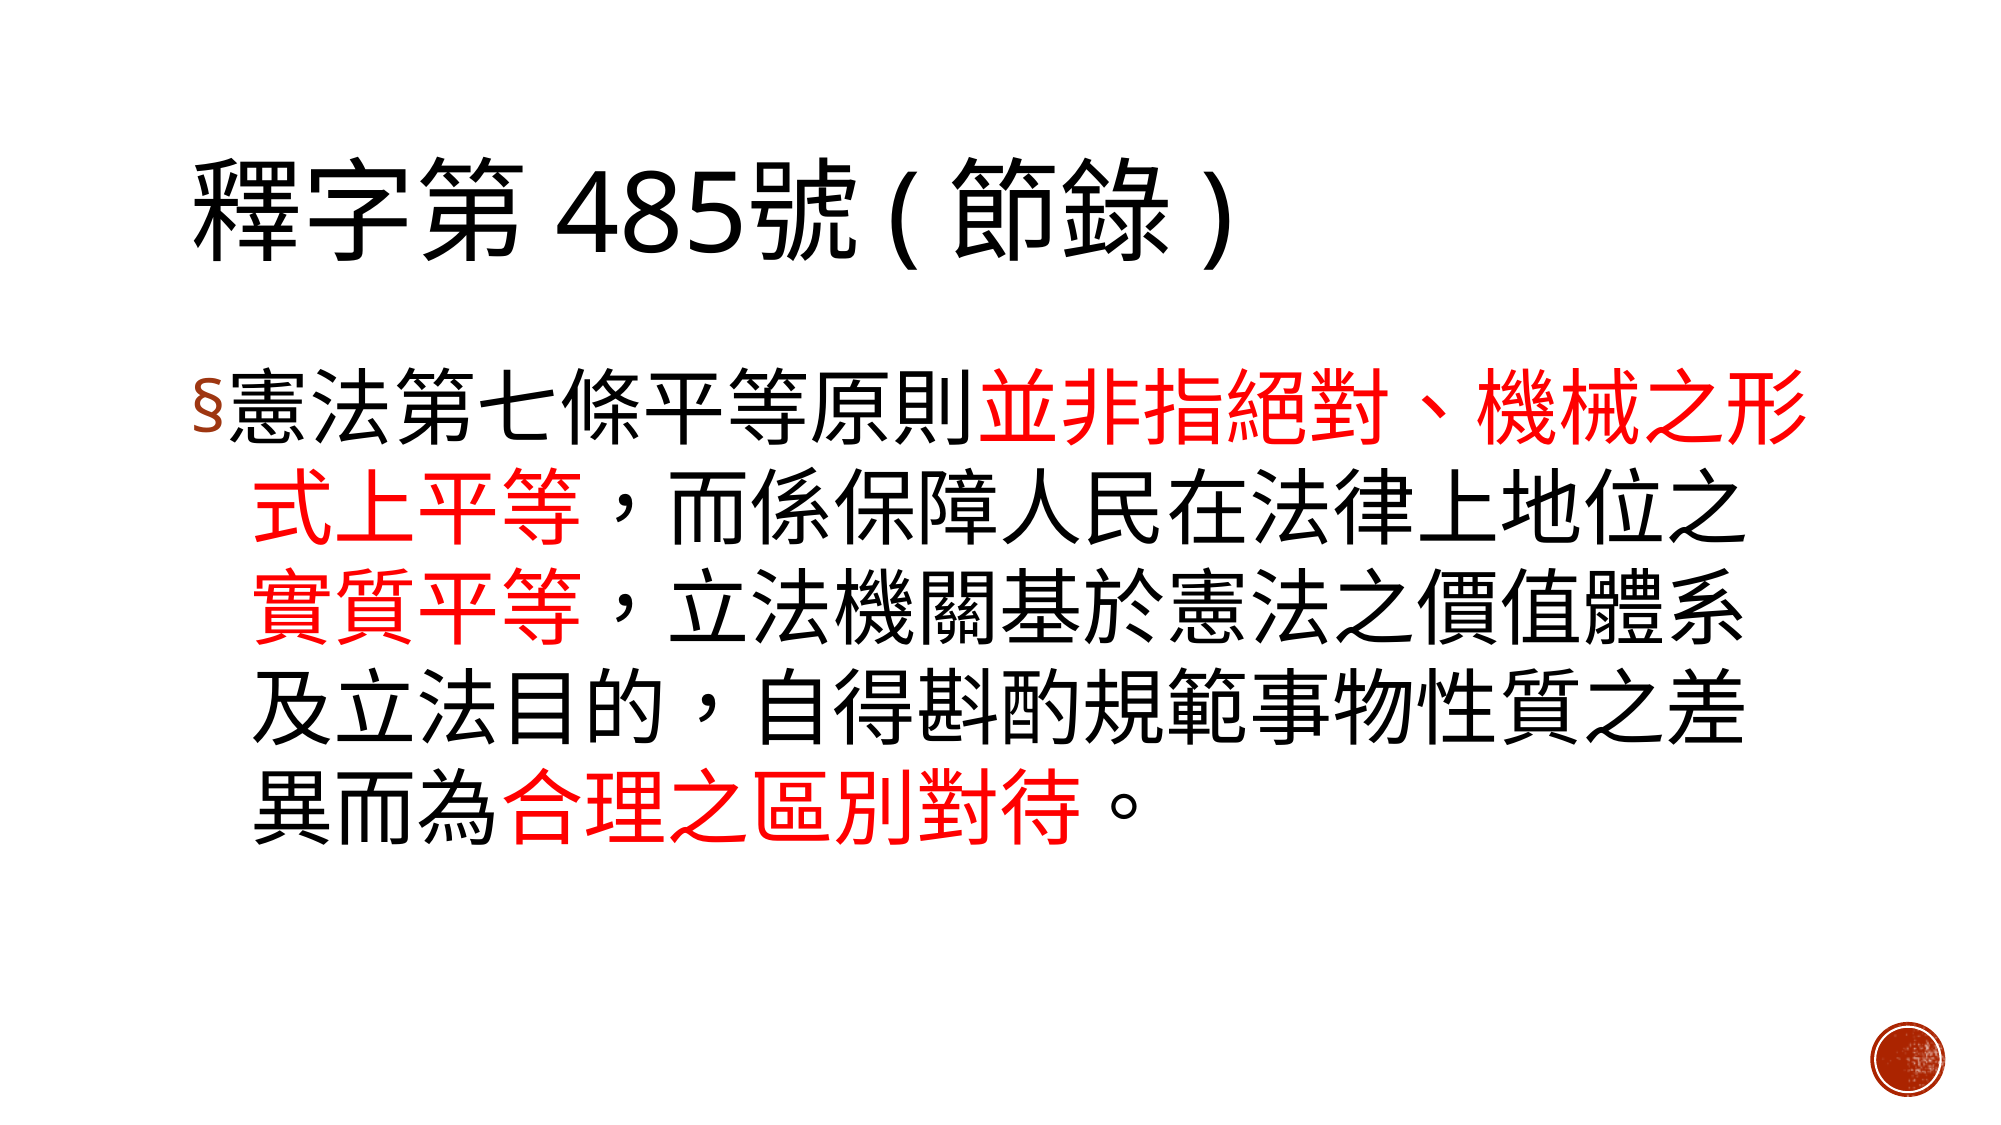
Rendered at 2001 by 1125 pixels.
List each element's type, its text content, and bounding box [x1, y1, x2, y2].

list 憲法第七條平等原則並非指絕對、機械之形式上平等，而係保障人民在法律上地位之實質平等，立法機關基於憲法之價值體系及立法目的，自得斟酌規範事物性質之差異而為合理之區別對待。 [175, 348, 1826, 1013]
title 釋字第485號(節錄) [175, 79, 1826, 344]
